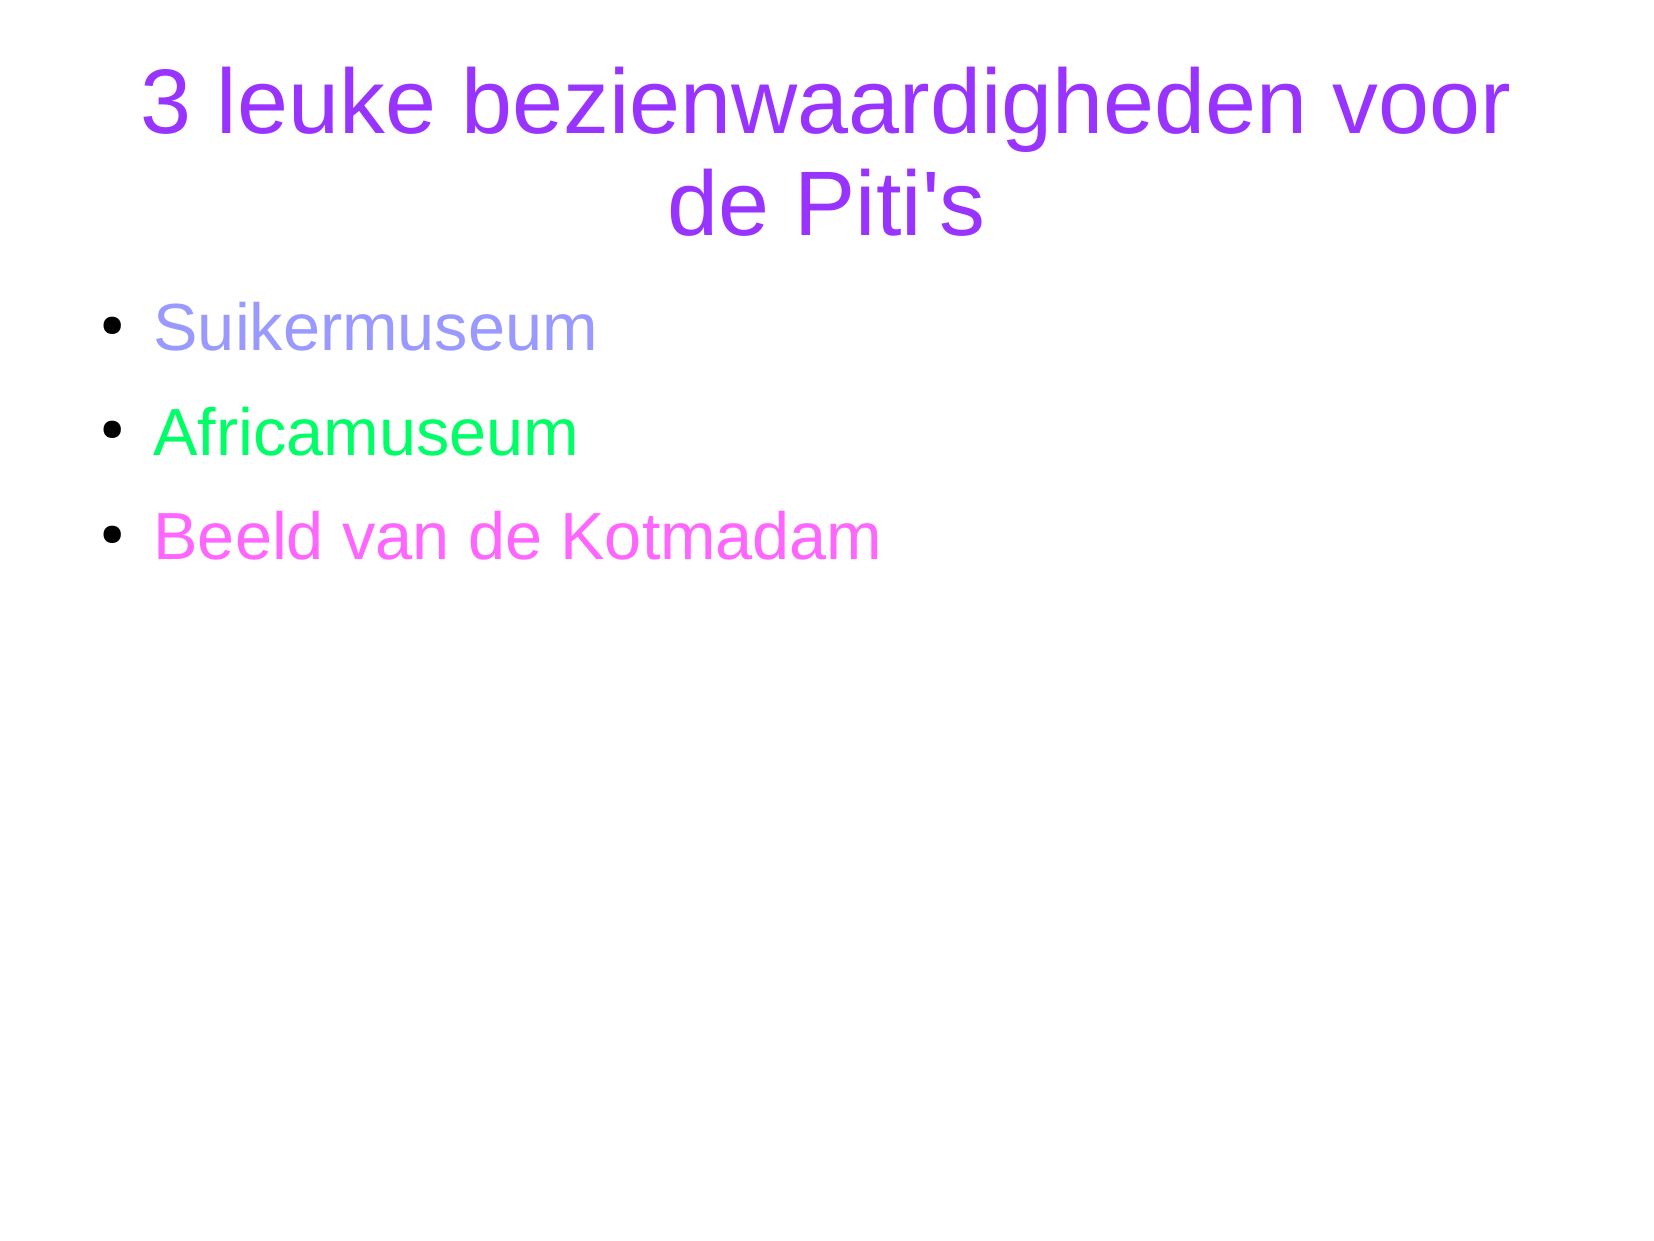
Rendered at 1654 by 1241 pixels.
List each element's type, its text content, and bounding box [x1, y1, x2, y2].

list Suikermuseum Africamuseum Beeld van de Kotmadam [82, 290, 1571, 1109]
title 3 leuke bezienwaardigheden voor de Piti's [82, 49, 1571, 257]
